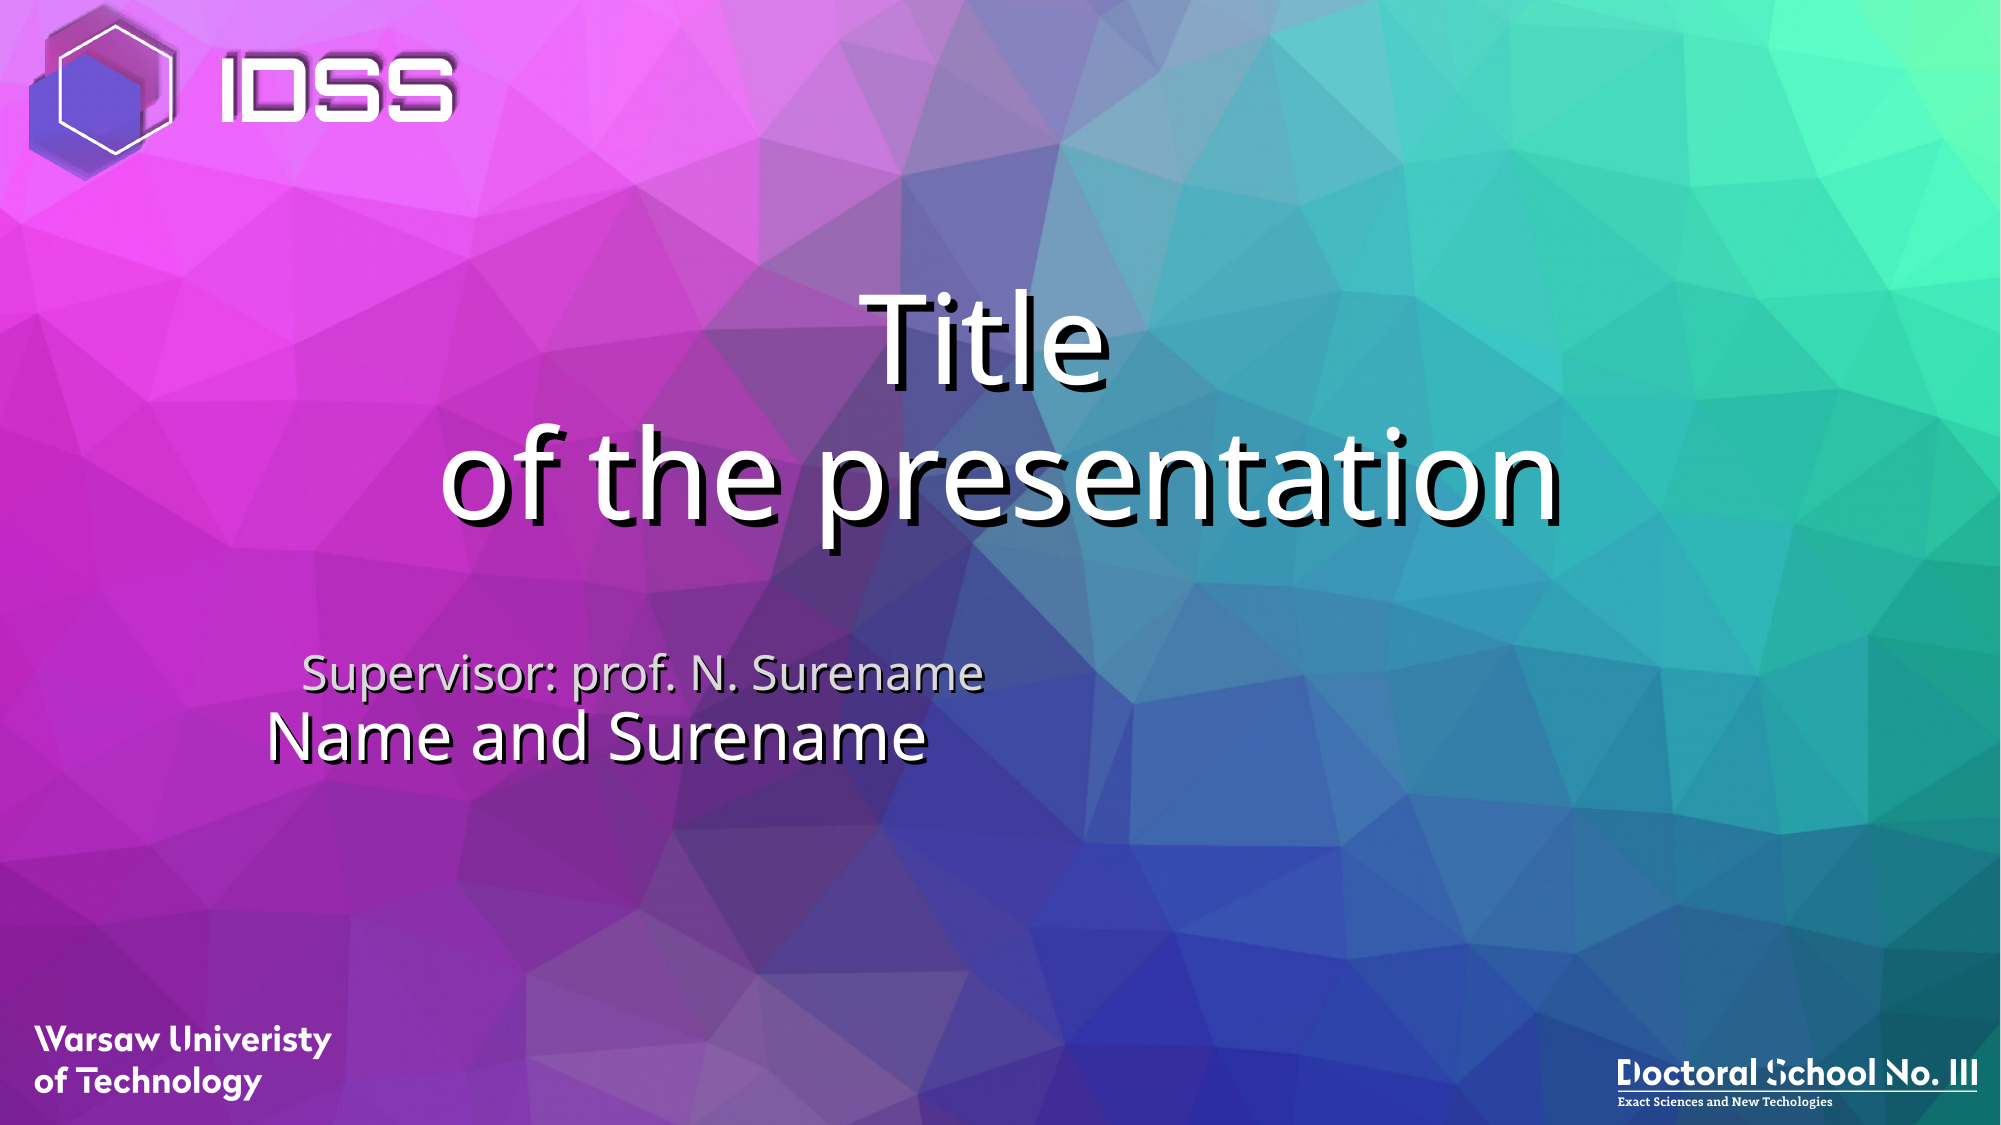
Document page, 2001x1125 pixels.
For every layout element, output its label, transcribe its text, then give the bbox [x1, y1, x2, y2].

title Title of the presentation [0, 184, 2000, 639]
list Supervisor: prof. N. Surename [249, 785, 1750, 900]
subtitle Name and Surename [249, 641, 1750, 783]
